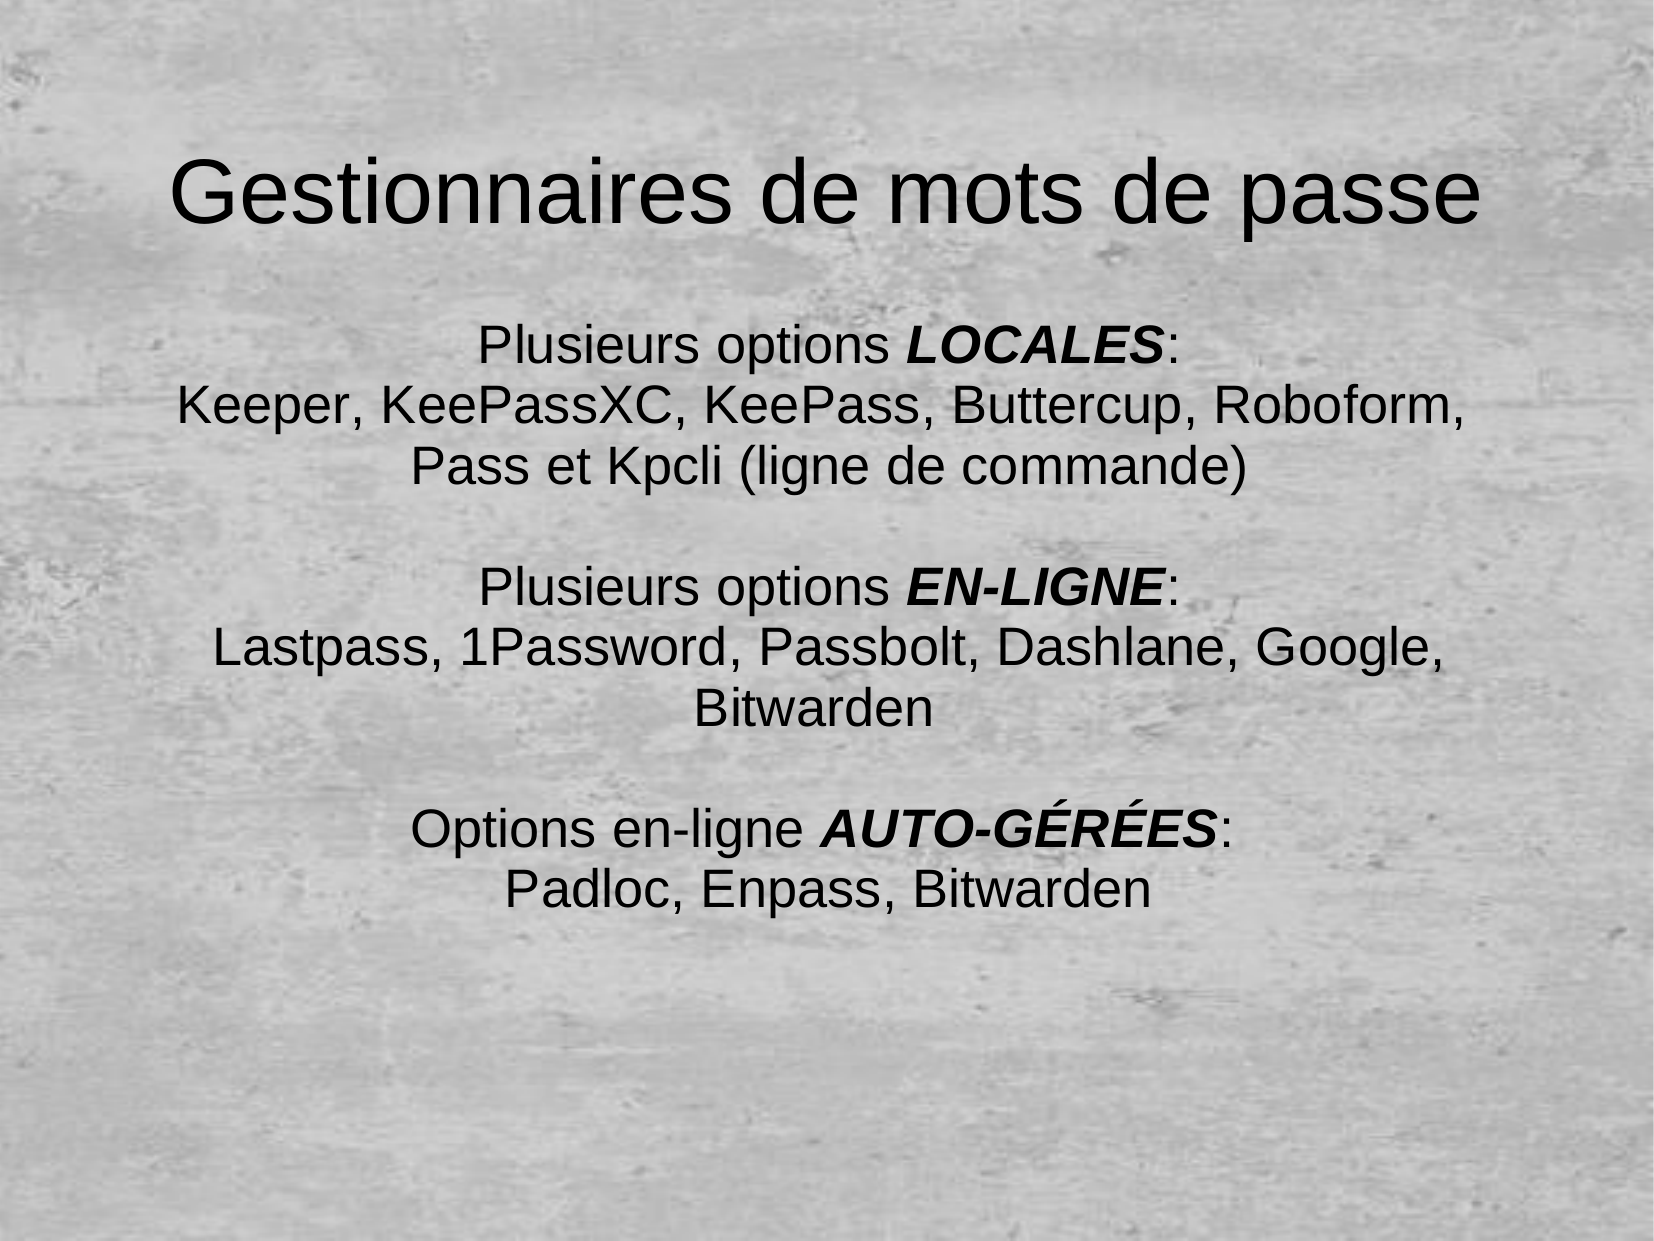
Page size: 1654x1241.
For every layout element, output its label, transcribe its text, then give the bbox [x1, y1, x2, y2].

picture [0, 0, 1654, 1241]
subtitle Plusieurs options LOCALES: Keeper, KeePassXC, KeePass, Buttercup, Roboform, Pass et Kpcli (ligne de commande) Plusieurs options EN-LIGNE: Lastpass, 1Password, Passbolt, Dashlane, Google, Bitwarden Options en-ligne AUTO-GÉRÉES: Padloc, Enpass, Bitwarden [118, 314, 1542, 1034]
title Gestionnaires de mots de passe [82, 88, 1571, 296]
